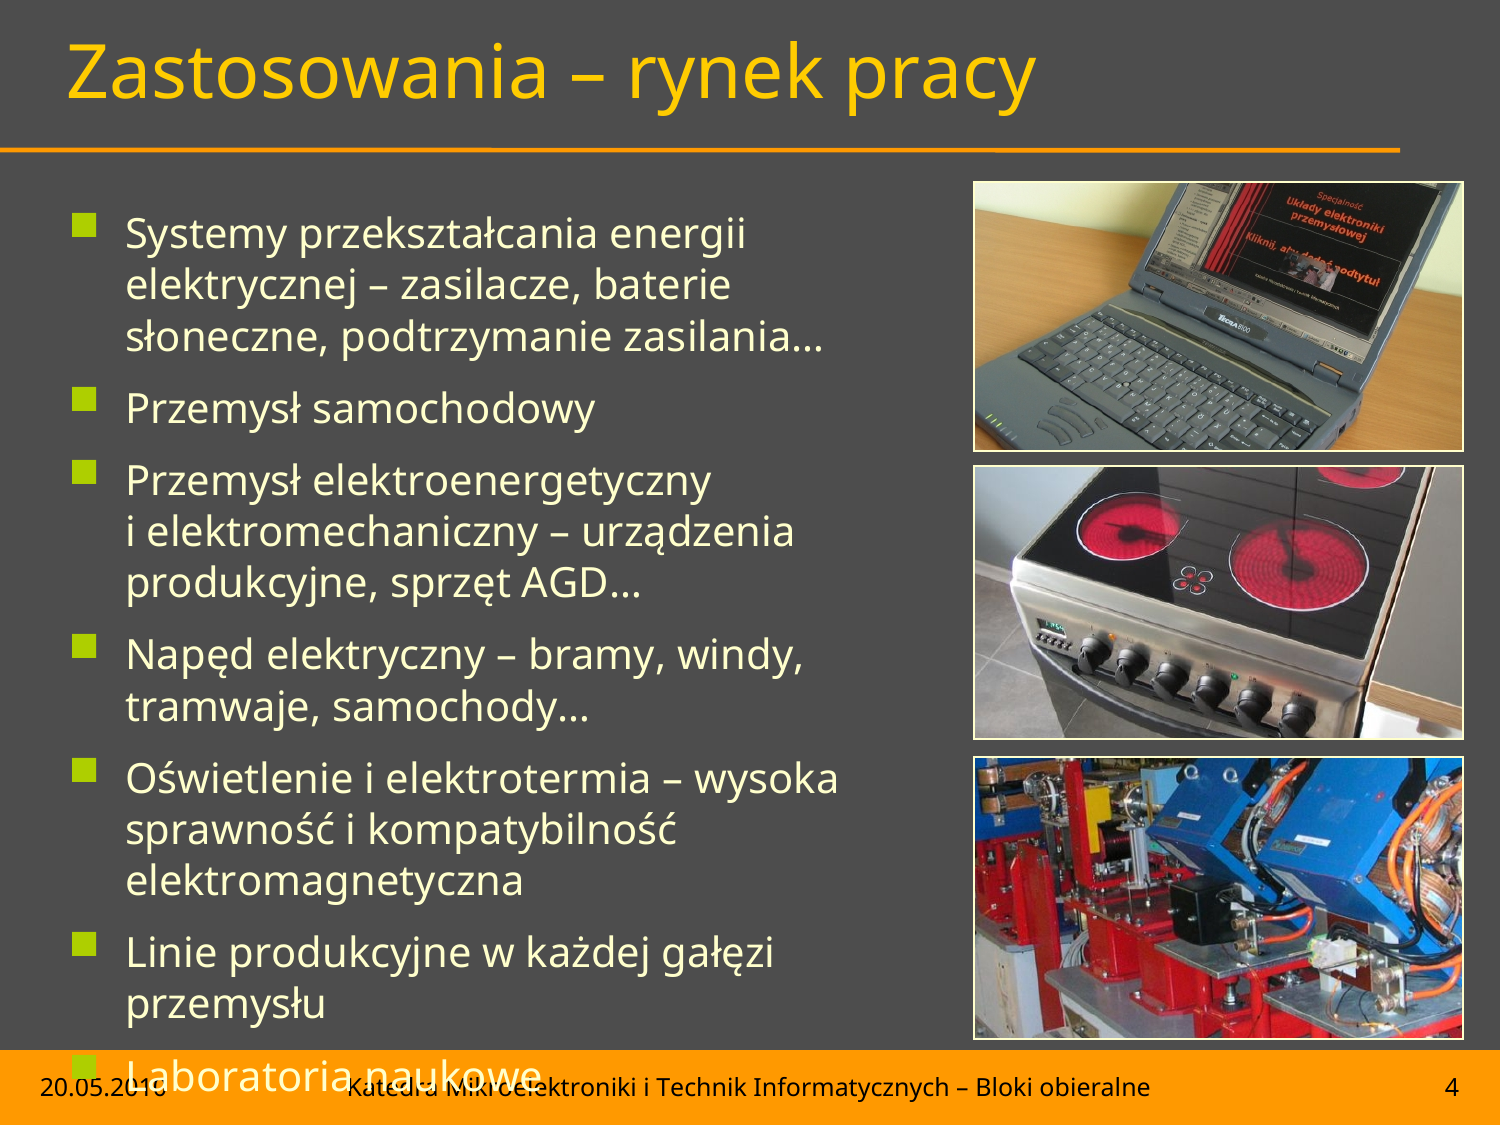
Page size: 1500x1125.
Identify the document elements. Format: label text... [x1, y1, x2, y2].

picture [975, 182, 1462, 451]
title Zastosowania – rynek pracy [52, 12, 1469, 127]
picture [975, 757, 1462, 1038]
list Systemy przekształcania energii elektrycznej – zasilacze, baterie słoneczne, podtrzymanie zasilania… Przemysł samochodowy Przemysł elektroenergetyczny i elektromechaniczny – urządzenia produkcyjne, sprzęt AGD… Napęd elektryczny – bramy, windy, tramwaje, samochody… Oświetlenie i elektrotermia – wysoka sprawność i kompatybilność elektromagnetyczna Linie produkcyjne w każdej gałęzi przemysłu Laboratoria naukowe [53, 200, 951, 1027]
picture [975, 467, 1462, 738]
